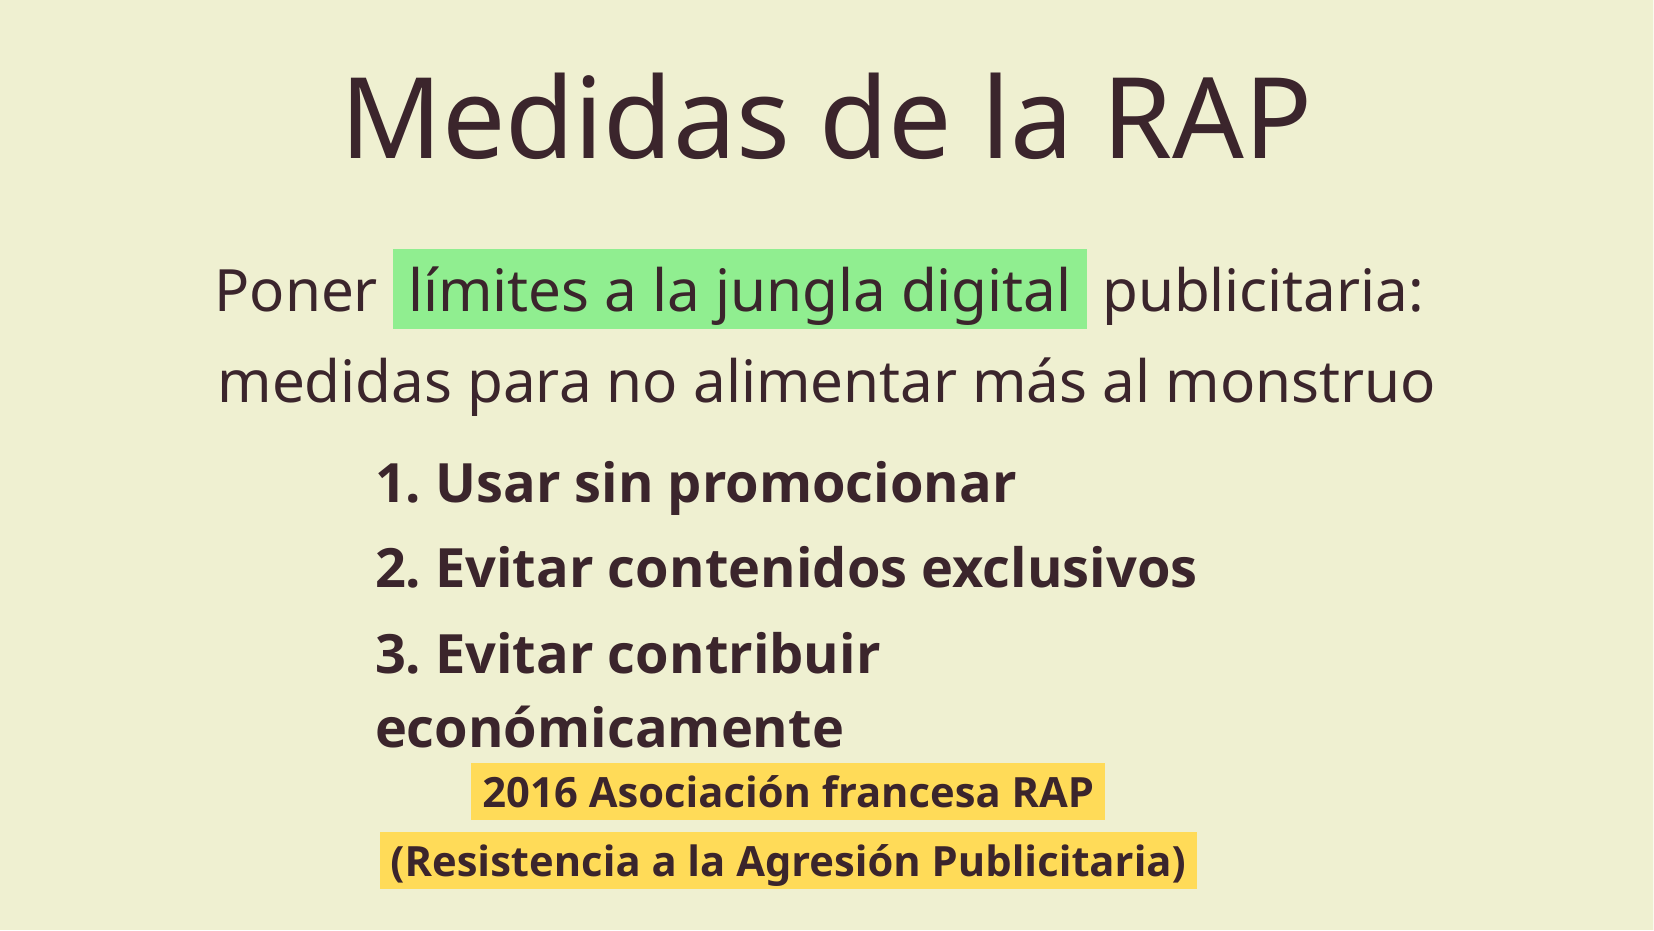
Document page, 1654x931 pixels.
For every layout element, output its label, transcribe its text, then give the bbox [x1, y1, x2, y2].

text_box Poner límites a la jungla digital publicitaria: medidas para no alimentar más al monstruo [59, 241, 1595, 390]
text_box 2016 Asociación francesa RAP (Resistencia a la Agresión Publicitaria) [360, 755, 1217, 898]
title Medidas de la RAP [82, 37, 1571, 193]
text_box 1. Usar sin promocionar 2. Evitar contenidos exclusivos 3. Evitar contribuir económicamente [360, 436, 1365, 703]
